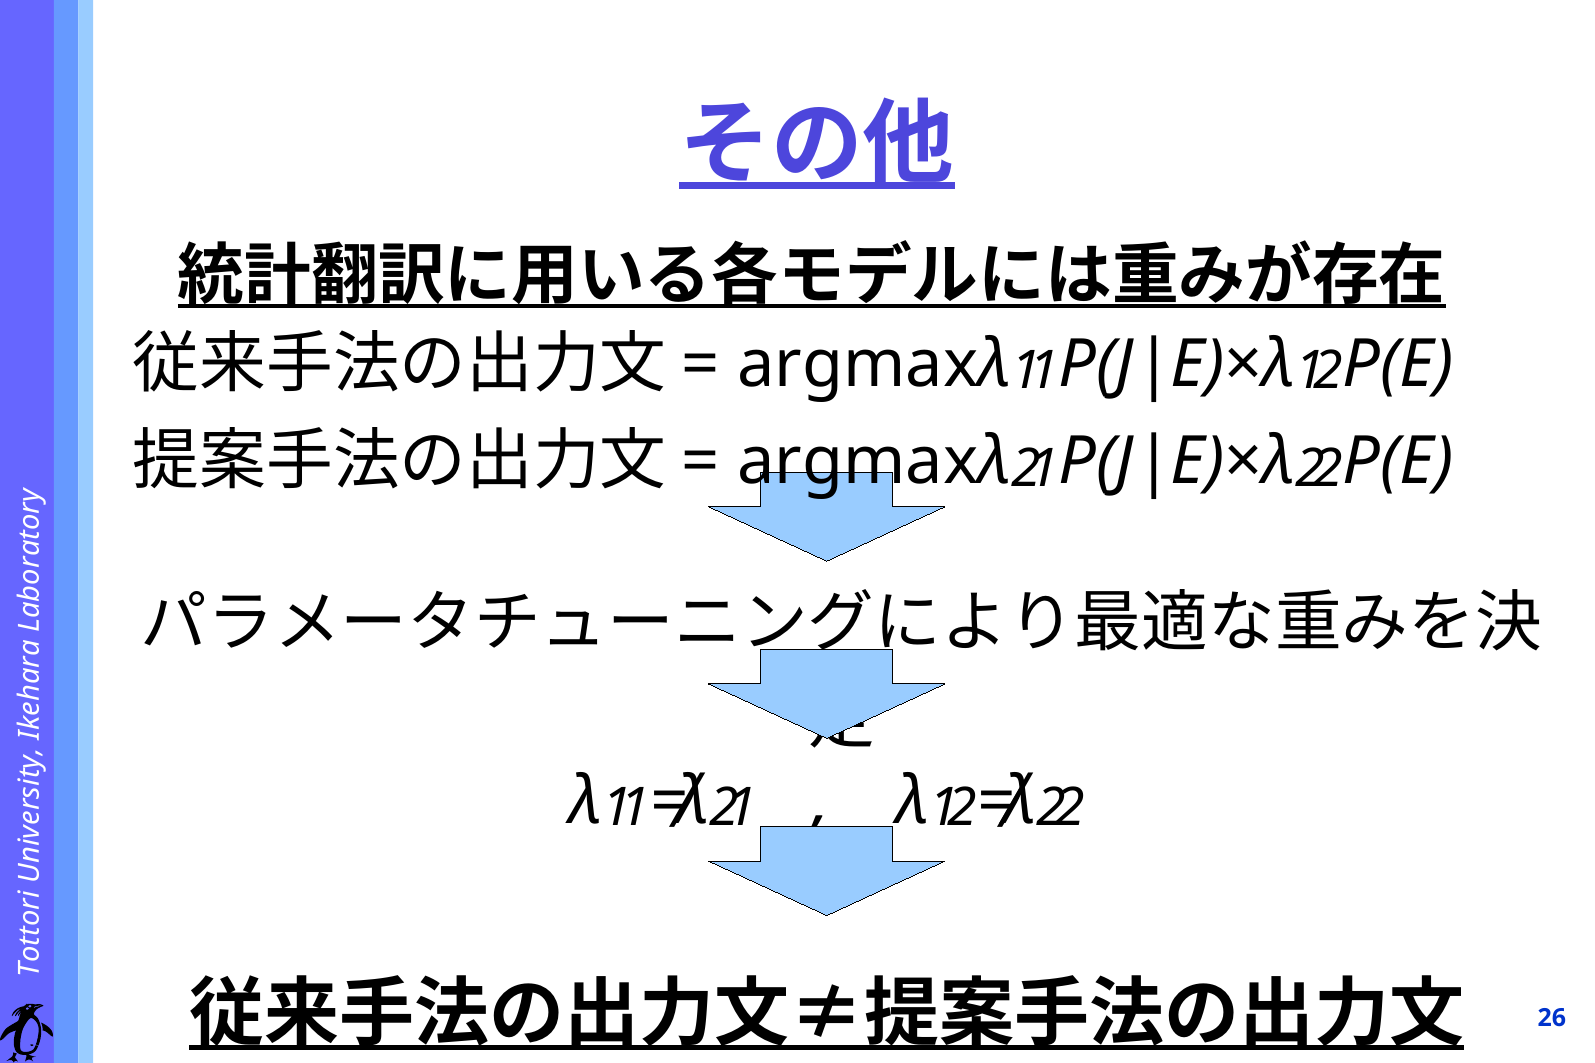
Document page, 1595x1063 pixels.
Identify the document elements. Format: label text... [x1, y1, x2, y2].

text_box [708, 826, 945, 916]
text_box 従来手法の出力文 = argmaxλ11P(J|E)×λ12P(E) 提案手法の出力文 = argmaxλ21P(J|E)×λ22P(E) [118, 301, 1536, 473]
text_box パラメータチューニングにより最適な重みを決定 [118, 561, 1565, 650]
title その他 [92, 31, 1542, 240]
text_box λ11≠λ21 , λ12≠λ22 [413, 738, 1241, 832]
text_box [708, 473, 945, 561]
text_box [708, 649, 945, 738]
text_box 統計翻訳に用いる各モデルには重みが存在 [88, 213, 1536, 296]
text_box [813, 473, 831, 479]
text_box 従来手法の出力文≠提案手法の出力文 [147, 944, 1506, 1035]
